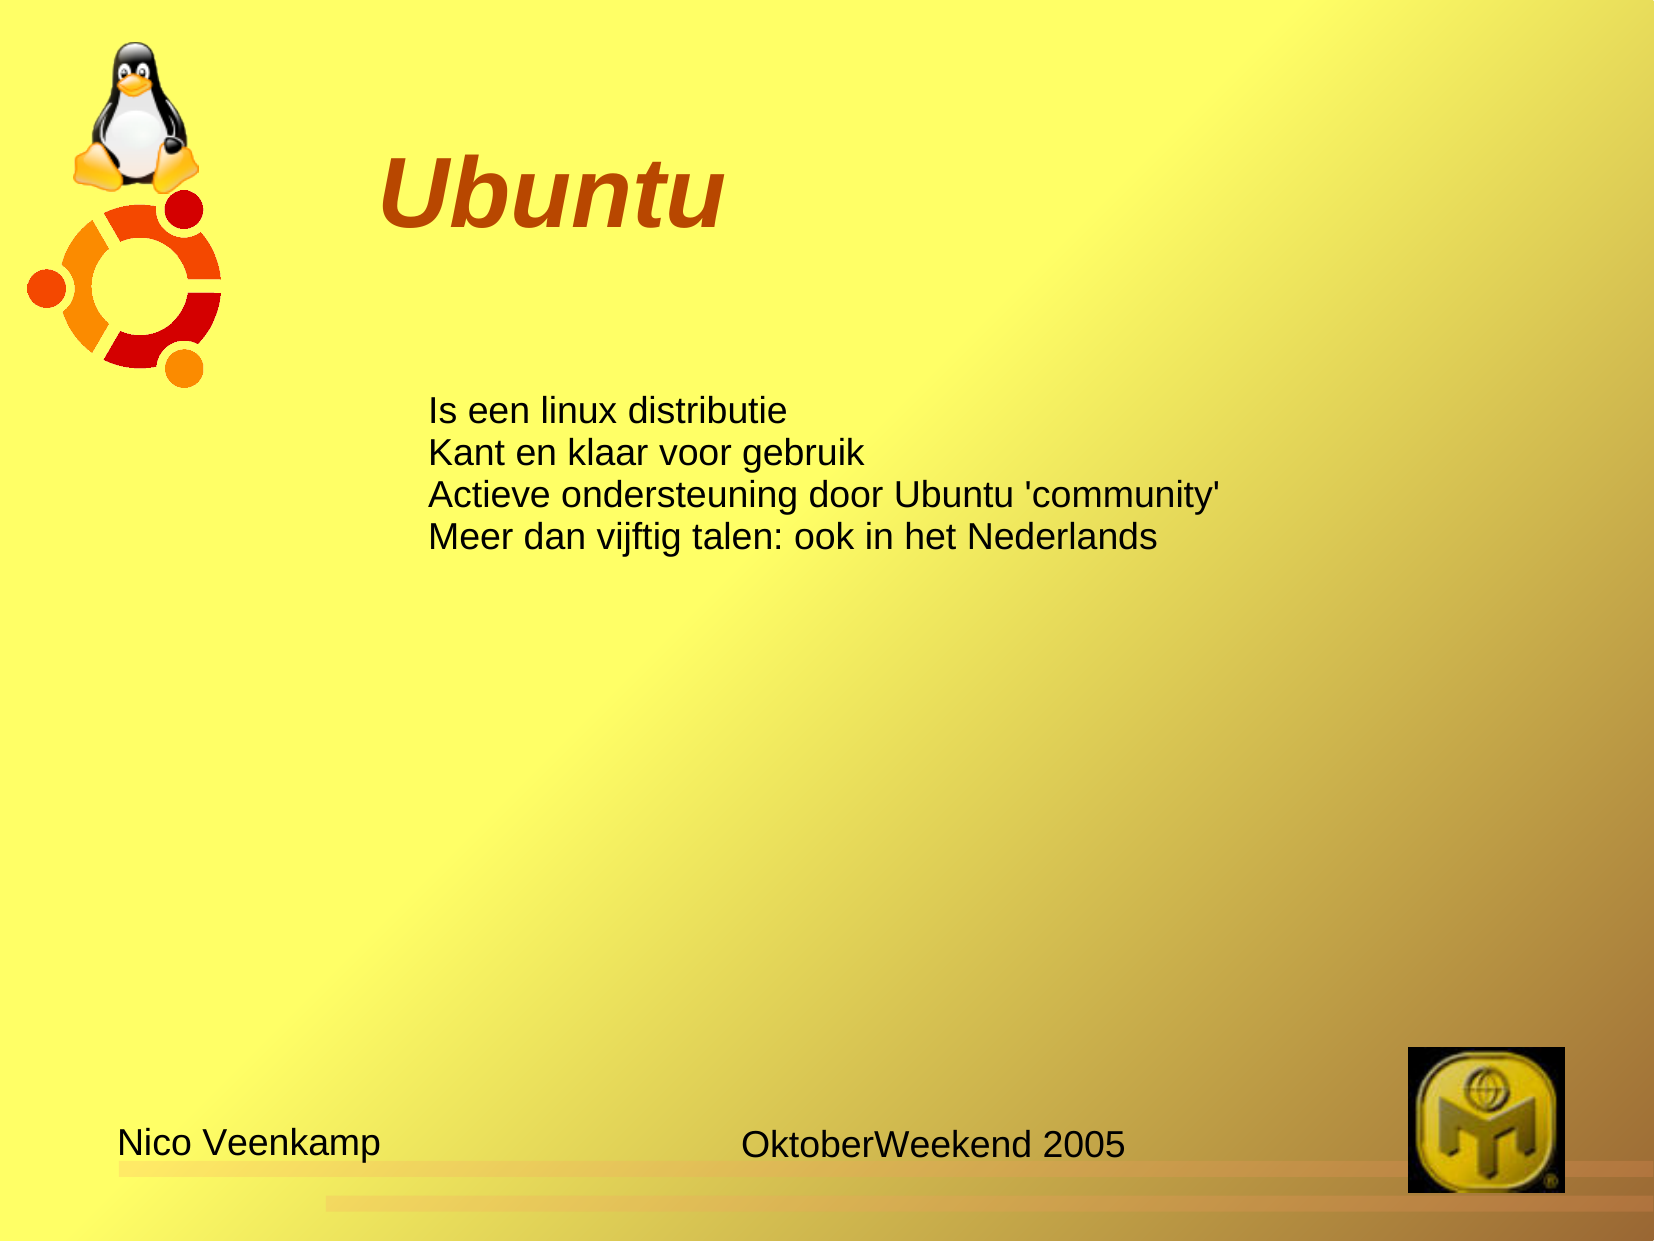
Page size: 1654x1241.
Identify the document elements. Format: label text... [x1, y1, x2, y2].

title Ubuntu [377, 60, 1164, 327]
text_box Is een linux distributie Kant en klaar voor gebruik Actieve ondersteuning door Ubuntu 'community' Meer dan vijftig talen: ook in het Nederlands [413, 381, 1093, 584]
picture [27, 42, 222, 388]
picture [1408, 1047, 1565, 1193]
